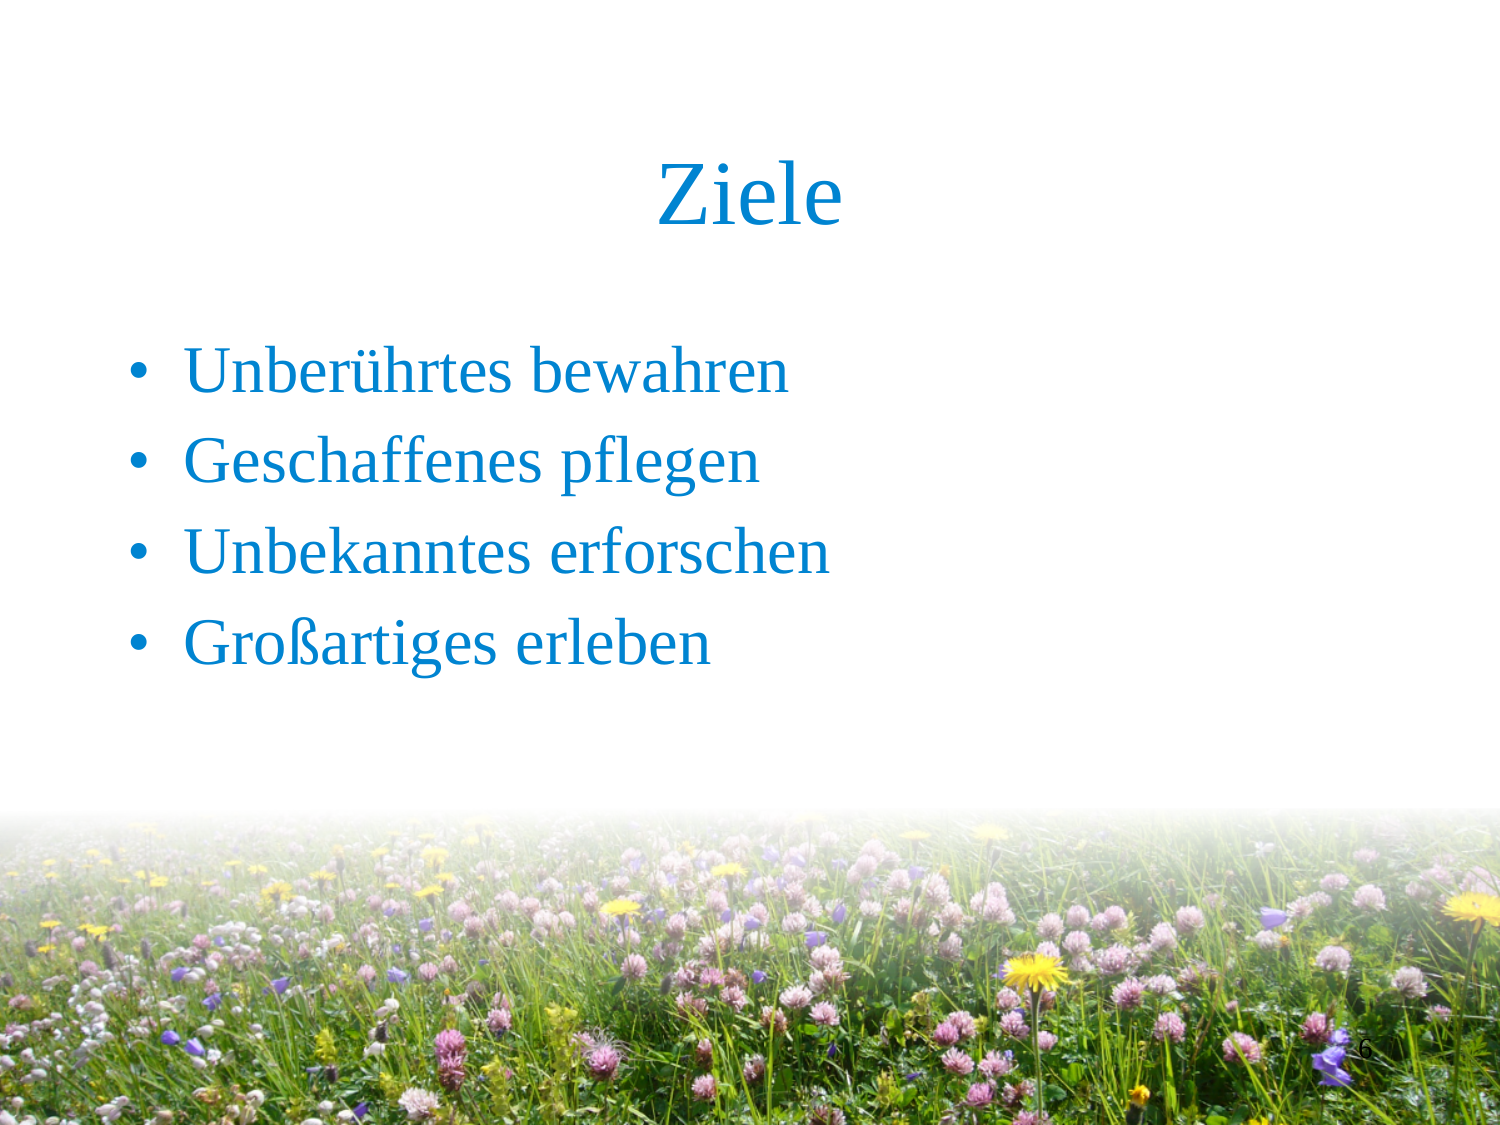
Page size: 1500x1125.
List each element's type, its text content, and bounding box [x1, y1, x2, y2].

title Ziele [112, 99, 1388, 288]
list Unberührtes bewahren Geschaffenes pflegen Unbekanntes erforschen Großartiges erleben [112, 324, 1388, 1001]
picture [0, 0, 1500, 1125]
